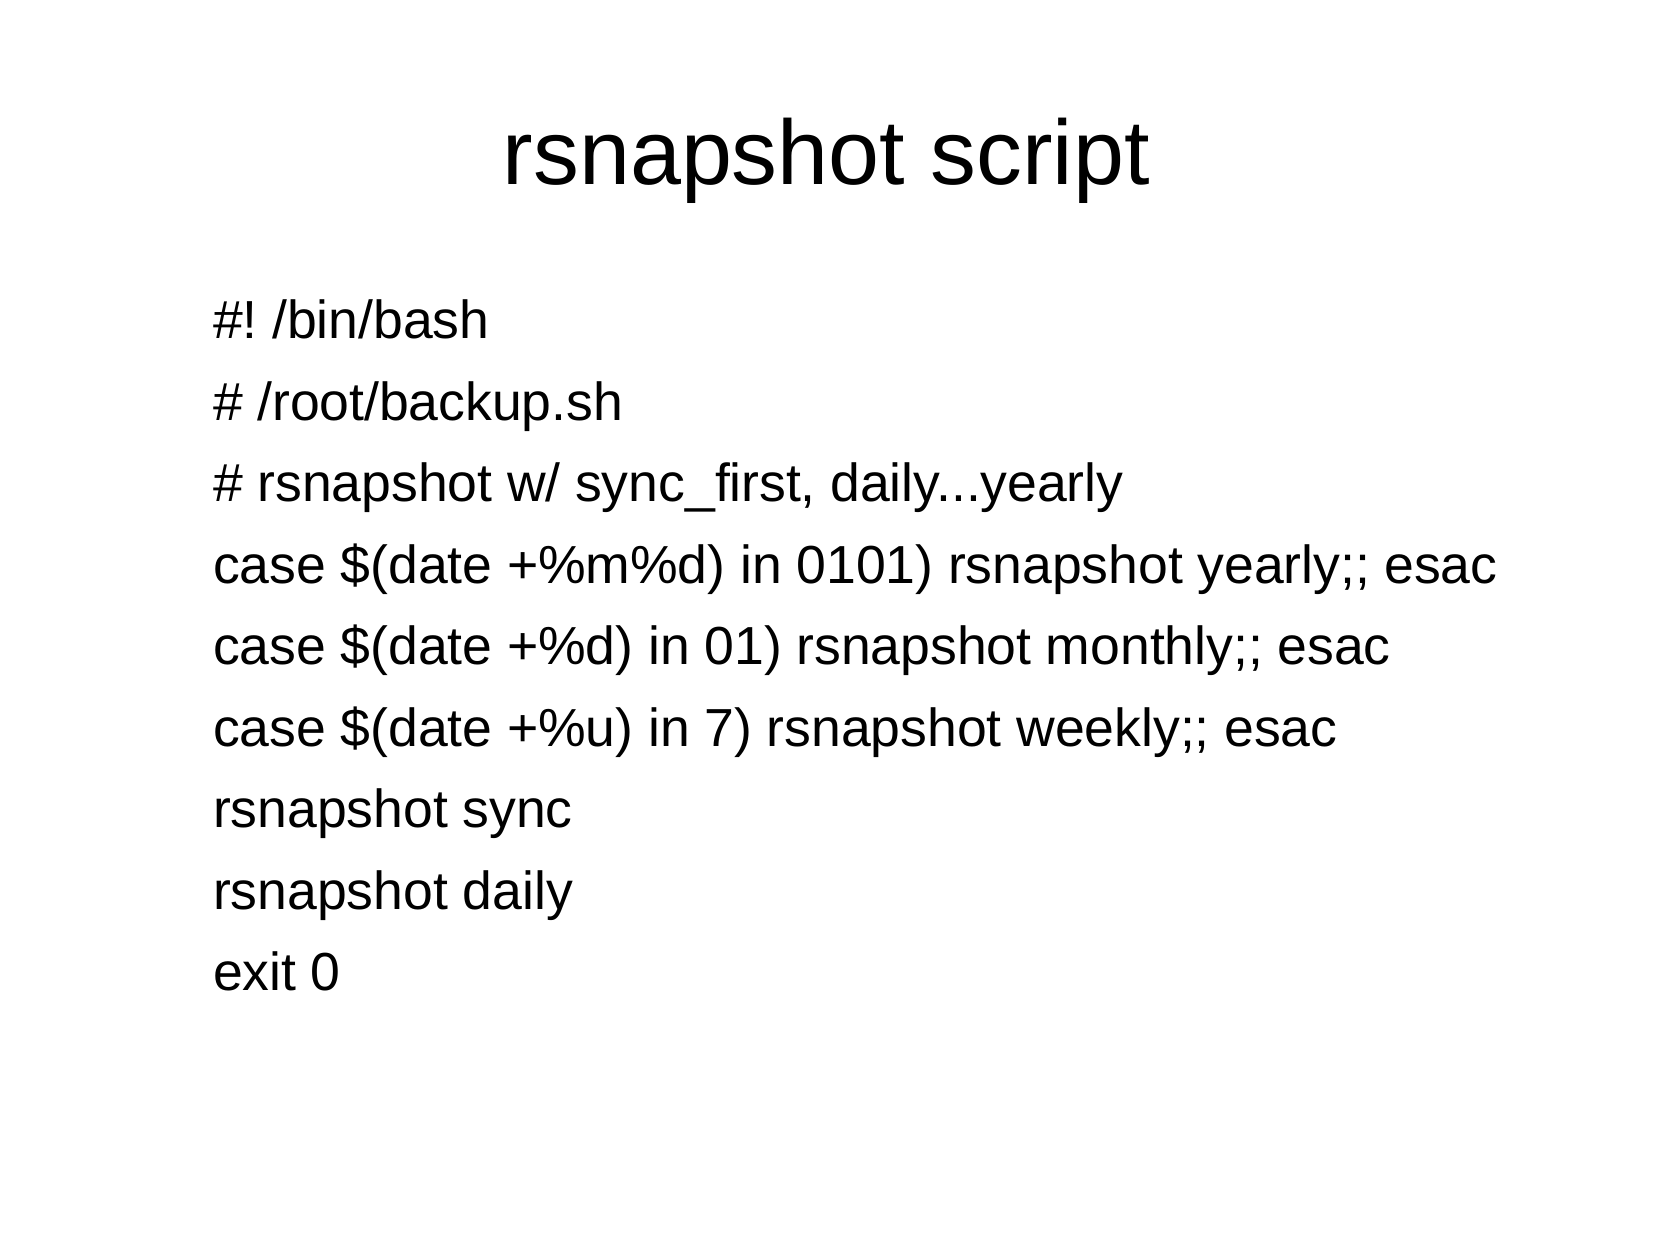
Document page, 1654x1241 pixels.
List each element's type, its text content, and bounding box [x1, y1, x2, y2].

list #! /bin/bash # /root/backup.sh # rsnapshot w/ sync_first, daily...yearly case $(date +%m%d) in 0101) rsnapshot yearly;; esac case $(date +%d) in 01) rsnapshot monthly;; esac case $(date +%u) in 7) rsnapshot weekly;; esac rsnapshot sync rsnapshot daily exit 0 [82, 290, 1571, 1010]
title rsnapshot script [82, 49, 1571, 257]
